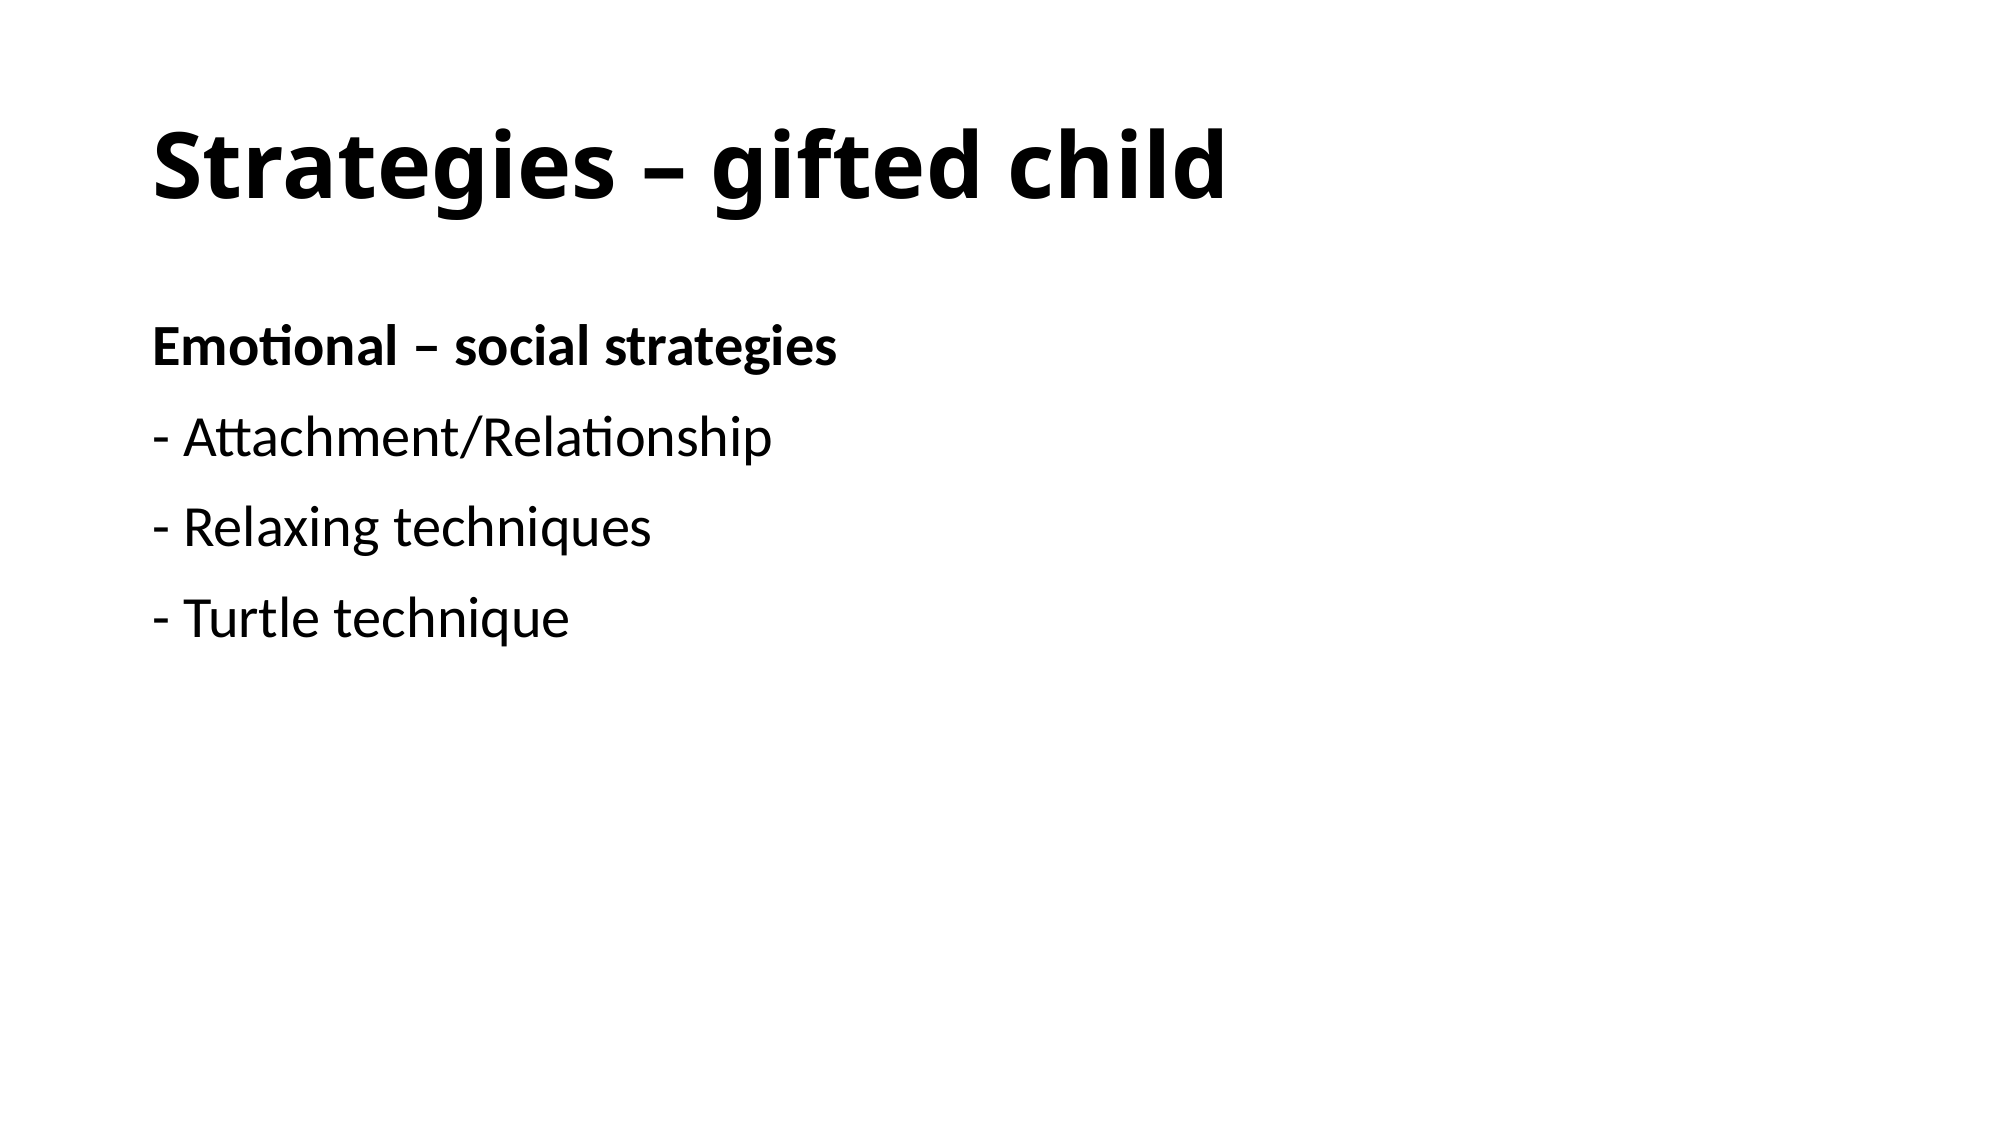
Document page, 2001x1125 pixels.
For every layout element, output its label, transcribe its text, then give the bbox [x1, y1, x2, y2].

list Emotional – social strategies - Attachment/Relationship - Relaxing techniques - Turtle technique [137, 299, 1863, 1014]
title Strategies – gifted child [137, 59, 1863, 278]
